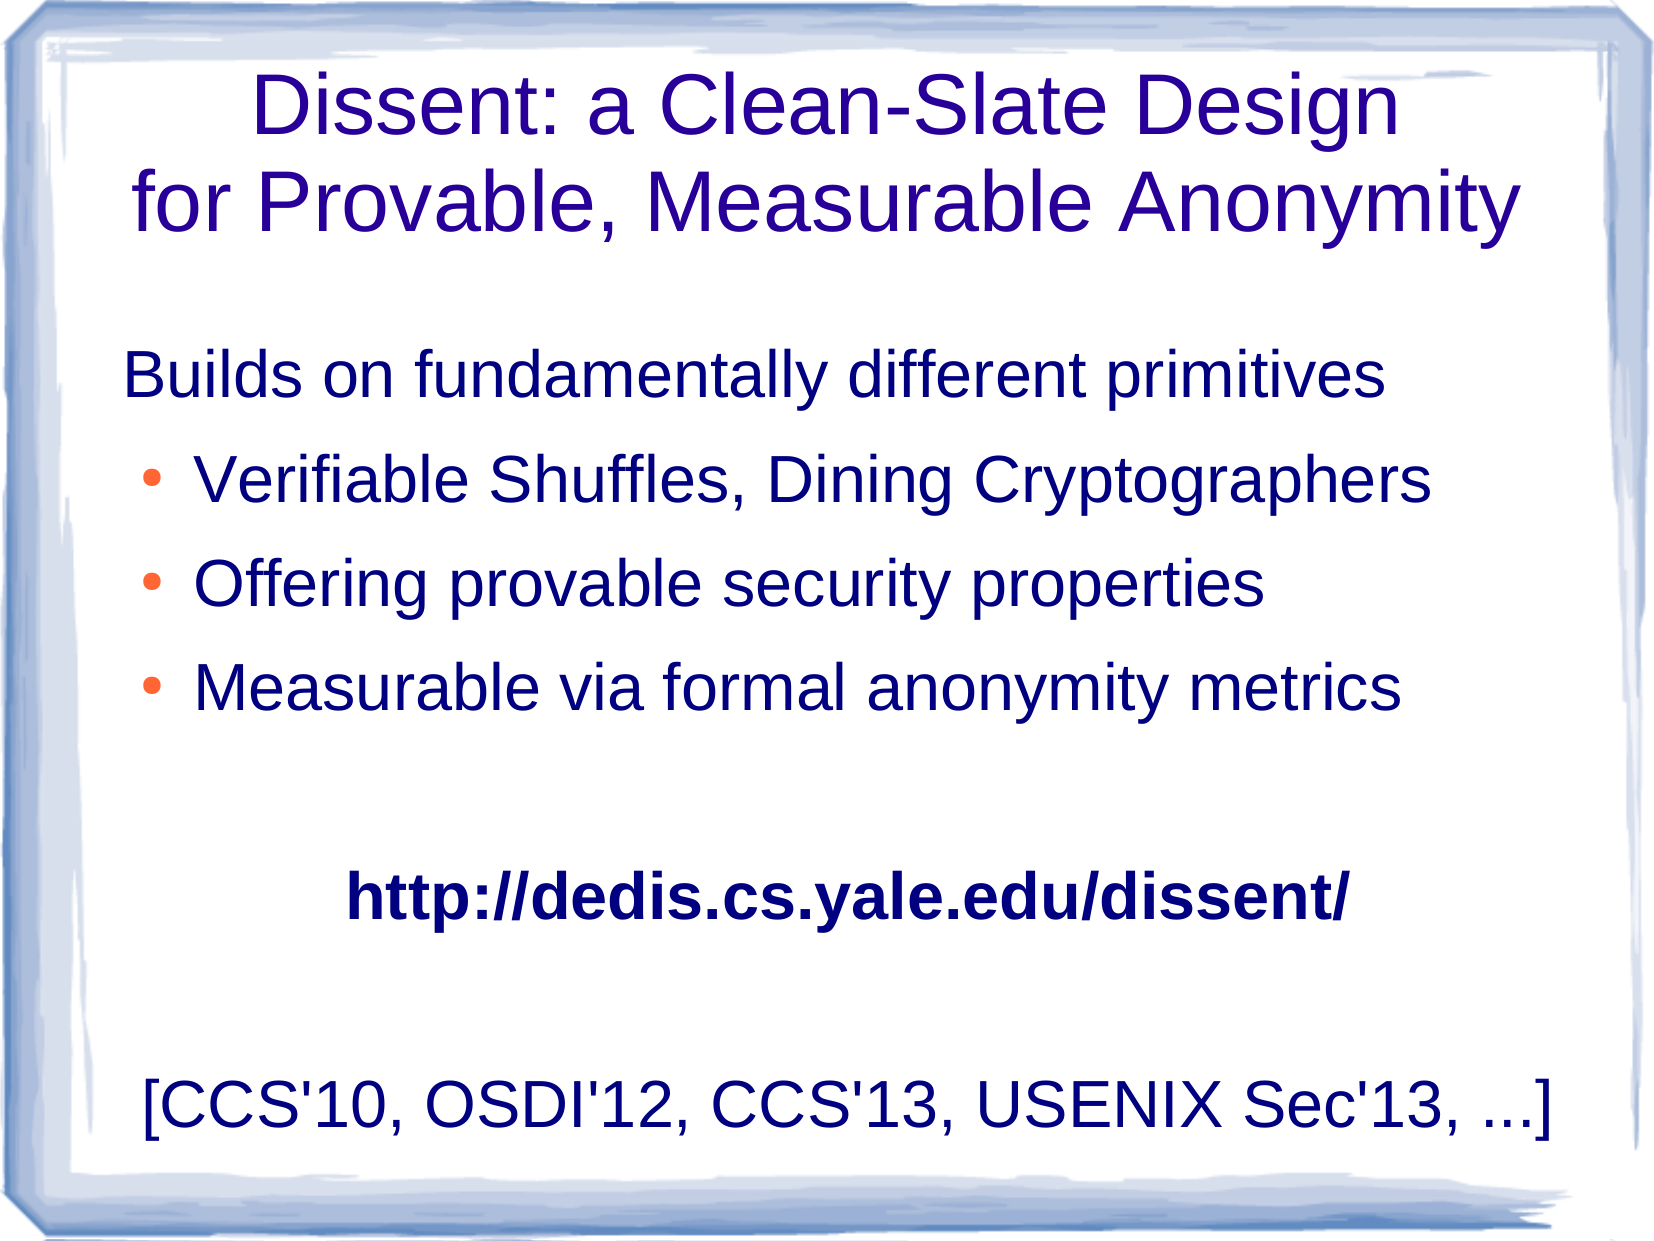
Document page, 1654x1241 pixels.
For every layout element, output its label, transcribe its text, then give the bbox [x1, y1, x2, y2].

list Builds on fundamentally different primitives Verifiable Shuffles, Dining Cryptographers Offering provable security properties Measurable via formal anonymity metrics http://dedis.cs.yale.edu/dissent/ [CCS'10, OSDI'12, CCS'13, USENIX Sec'13, ...] [122, 337, 1576, 1219]
picture [0, 0, 1654, 1241]
title Dissent: a Clean-Slate Design for Provable, Measurable Anonymity [82, 49, 1571, 257]
